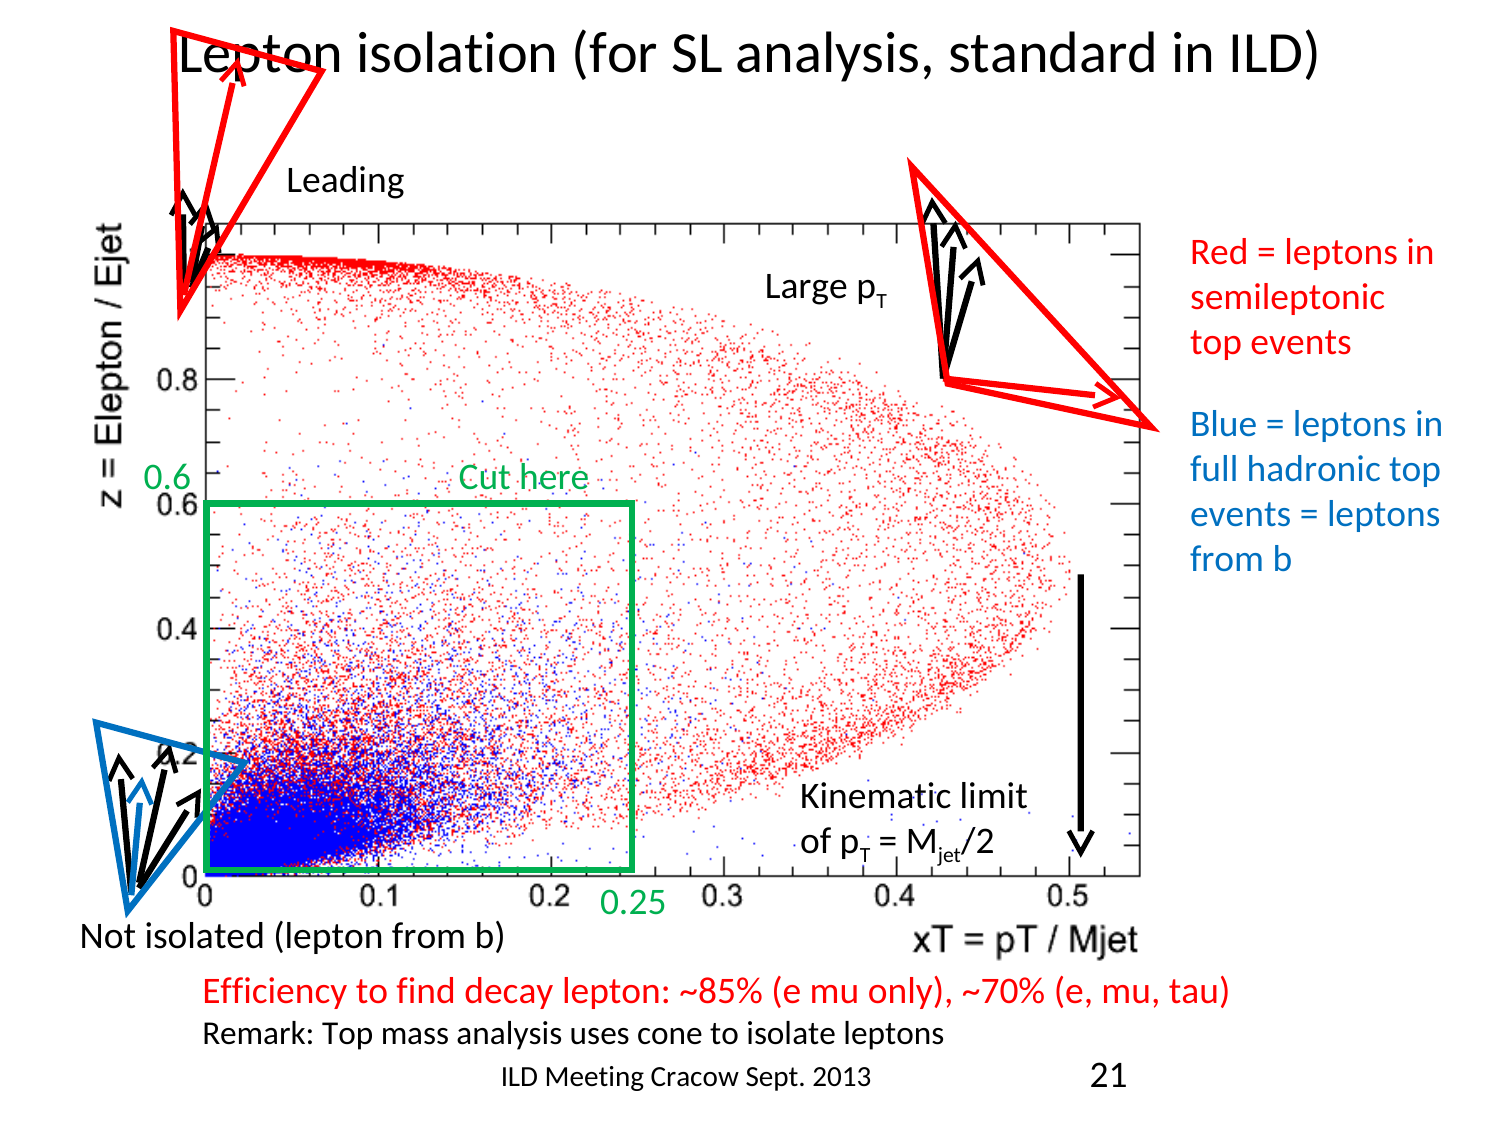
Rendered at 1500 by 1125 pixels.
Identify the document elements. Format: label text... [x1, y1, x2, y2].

text_box [918, 184, 955, 253]
text_box [939, 222, 1140, 421]
text_box [209, 184, 250, 235]
text_box Kinematic limit of pT = Mjet/2 [785, 763, 1081, 875]
text_box Cut here [443, 444, 605, 505]
text_box [101, 728, 203, 869]
text_box [59, 184, 1164, 990]
title Lepton isolation (for SL analysis, standard in ILD) [75, 6, 1426, 93]
text_box 0.25 [585, 869, 682, 931]
text_box Large pT [749, 253, 939, 321]
text_box [135, 887, 140, 895]
text_box [210, 757, 237, 799]
text_box [181, 200, 197, 262]
text_box [210, 507, 629, 867]
text_box [200, 235, 215, 257]
text_box Leading [271, 147, 455, 208]
text_box [204, 217, 210, 234]
text_box Not isolated (lepton from b) [64, 903, 562, 964]
text_box 0.6 [128, 444, 207, 505]
text_box [181, 184, 205, 211]
text_box Red = leptons in semileptonic top events [1175, 219, 1459, 371]
text_box Blue = leptons in full hadronic top events = leptons from b [1175, 391, 1477, 587]
text_box Efficiency to find decay lepton: ~85% (e mu only), ~70% (e, mu, tau) Remark: Top mass analysis uses cone to isolate leptons [187, 958, 1281, 1059]
title Lepton isolation (for SL analysis, standard in ILD) [177, 36, 316, 93]
text_box [127, 789, 153, 873]
